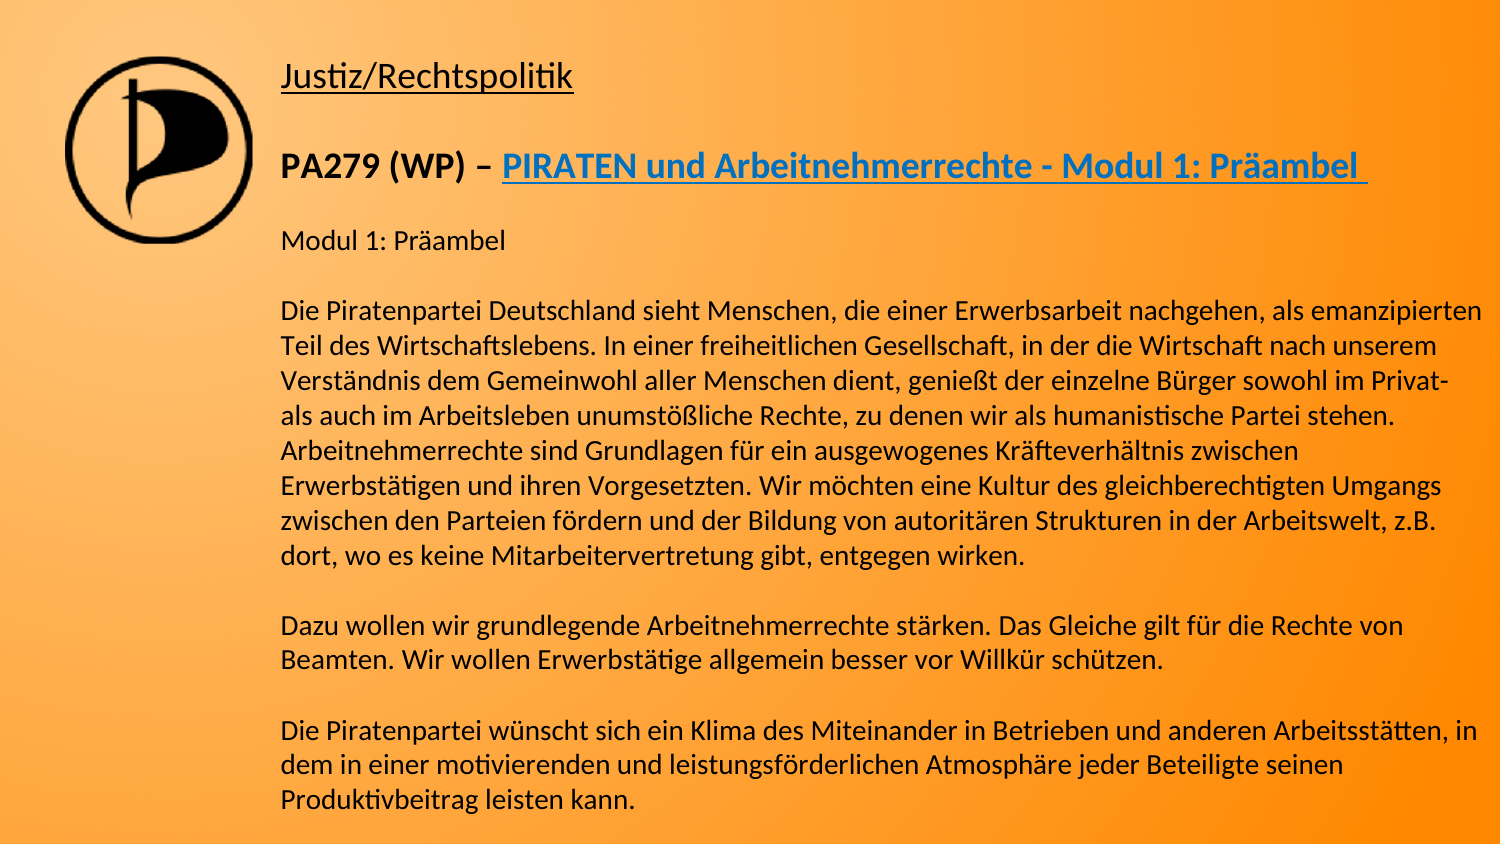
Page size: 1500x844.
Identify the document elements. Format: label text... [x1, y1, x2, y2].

picture [0, 0, 1500, 844]
text_box Justiz/Rechtspolitik PA279 (WP) – PIRATEN und Arbeitnehmerrechte - Modul 1: Präambel Modul 1: Präambel Die Piratenpartei Deutschland sieht Menschen, die einer Erwerbsarbeit nachgehen, als emanzipierten Teil des Wirtschaftslebens. In einer freiheitlichen Gesellschaft, in der die Wirtschaft nach unserem Verständnis dem Gemeinwohl aller Menschen dient, genießt der einzelne Bürger sowohl im Privat- als auch im Arbeitsleben unumstößliche Rechte, zu denen wir als humanistische Partei stehen. Arbeitnehmerrechte sind Grundlagen für ein ausgewogenes Kräfteverhältnis zwischen Erwerbstätigen und ihren Vorgesetzten. Wir möchten eine Kultur des gleichberechtigten Umgangs zwischen den Parteien fördern und der Bildung von autoritären Strukturen in der Arbeitswelt, z.B. dort, wo es keine Mitarbeitervertretung gibt, entgegen wirken. Dazu wollen wir grundlegende Arbeitnehmerrechte stärken. Das Gleiche gilt für die Rechte von Beamten. Wir wollen Erwerbstätige allgemein besser vor Willkür schützen. Die Piratenpartei wünscht sich ein Klima des Miteinander in Betrieben und anderen Arbeitsstätten, in dem in einer motivierenden und leistungsförderlichen Atmosphäre jeder Beteiligte seinen Produktivbeitrag leisten kann. [265, 43, 1500, 844]
